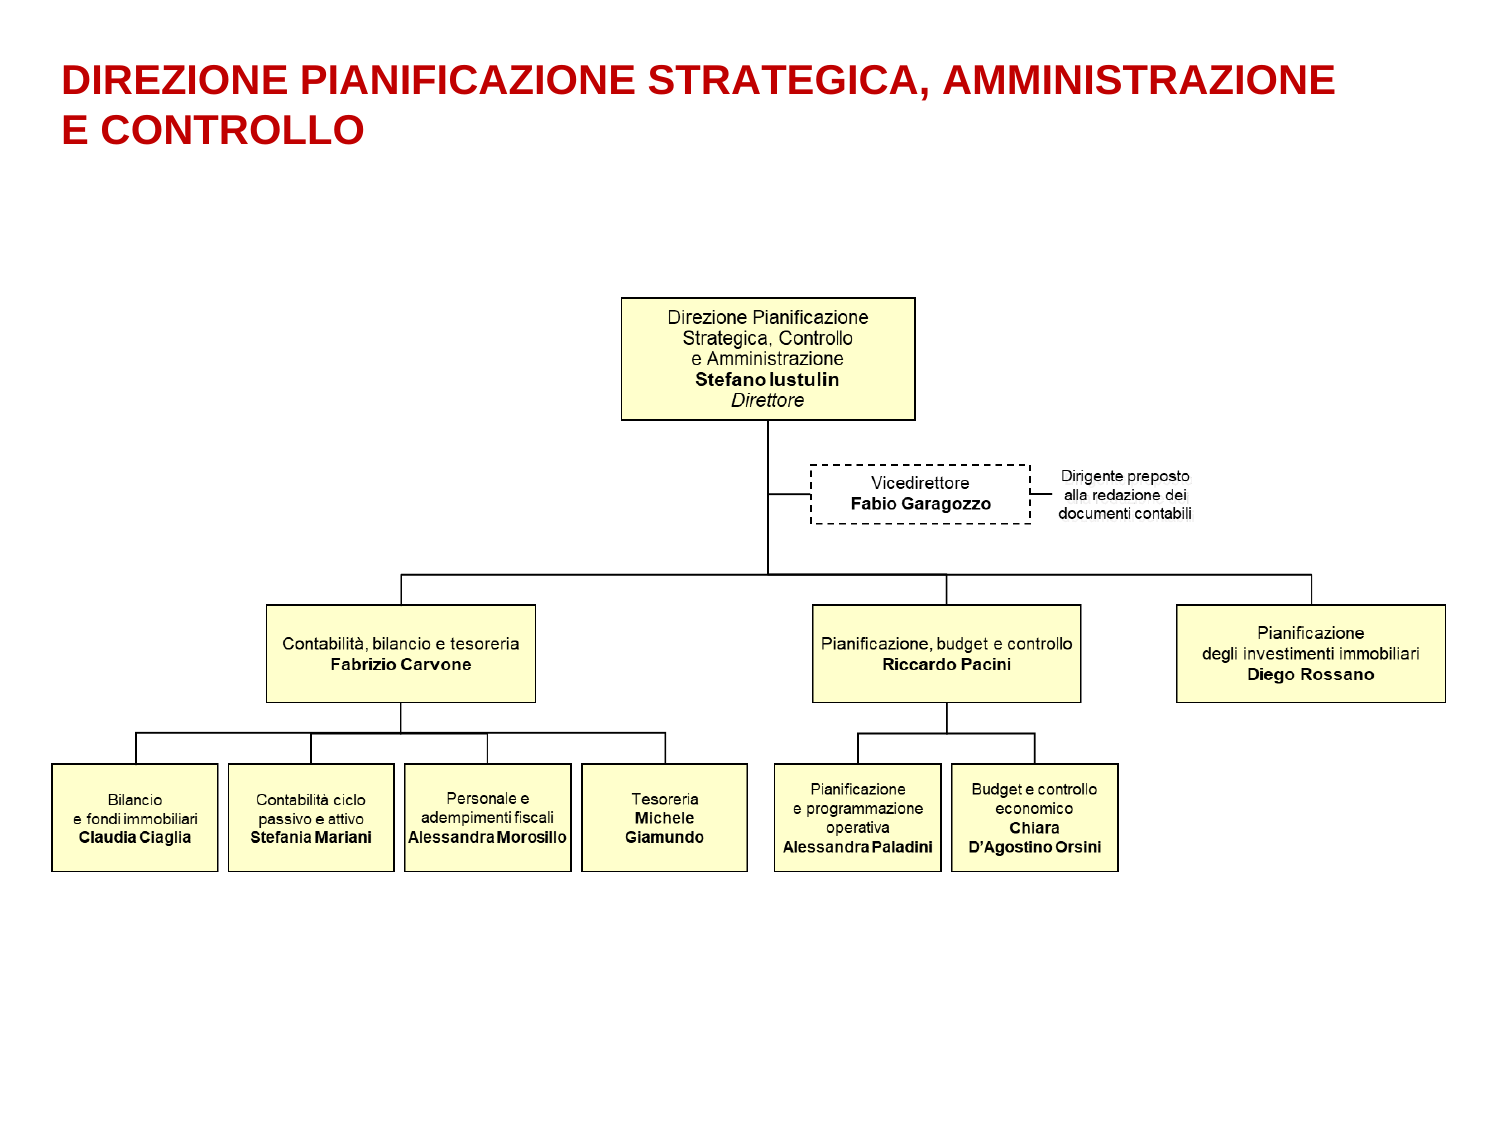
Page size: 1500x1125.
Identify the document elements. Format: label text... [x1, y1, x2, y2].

text_box DIREZIONE PIANIFICAZIONE STRATEGICA, AMMINISTRAZIONE E CONTROLLO [46, 45, 1387, 128]
picture [51, 297, 1446, 872]
